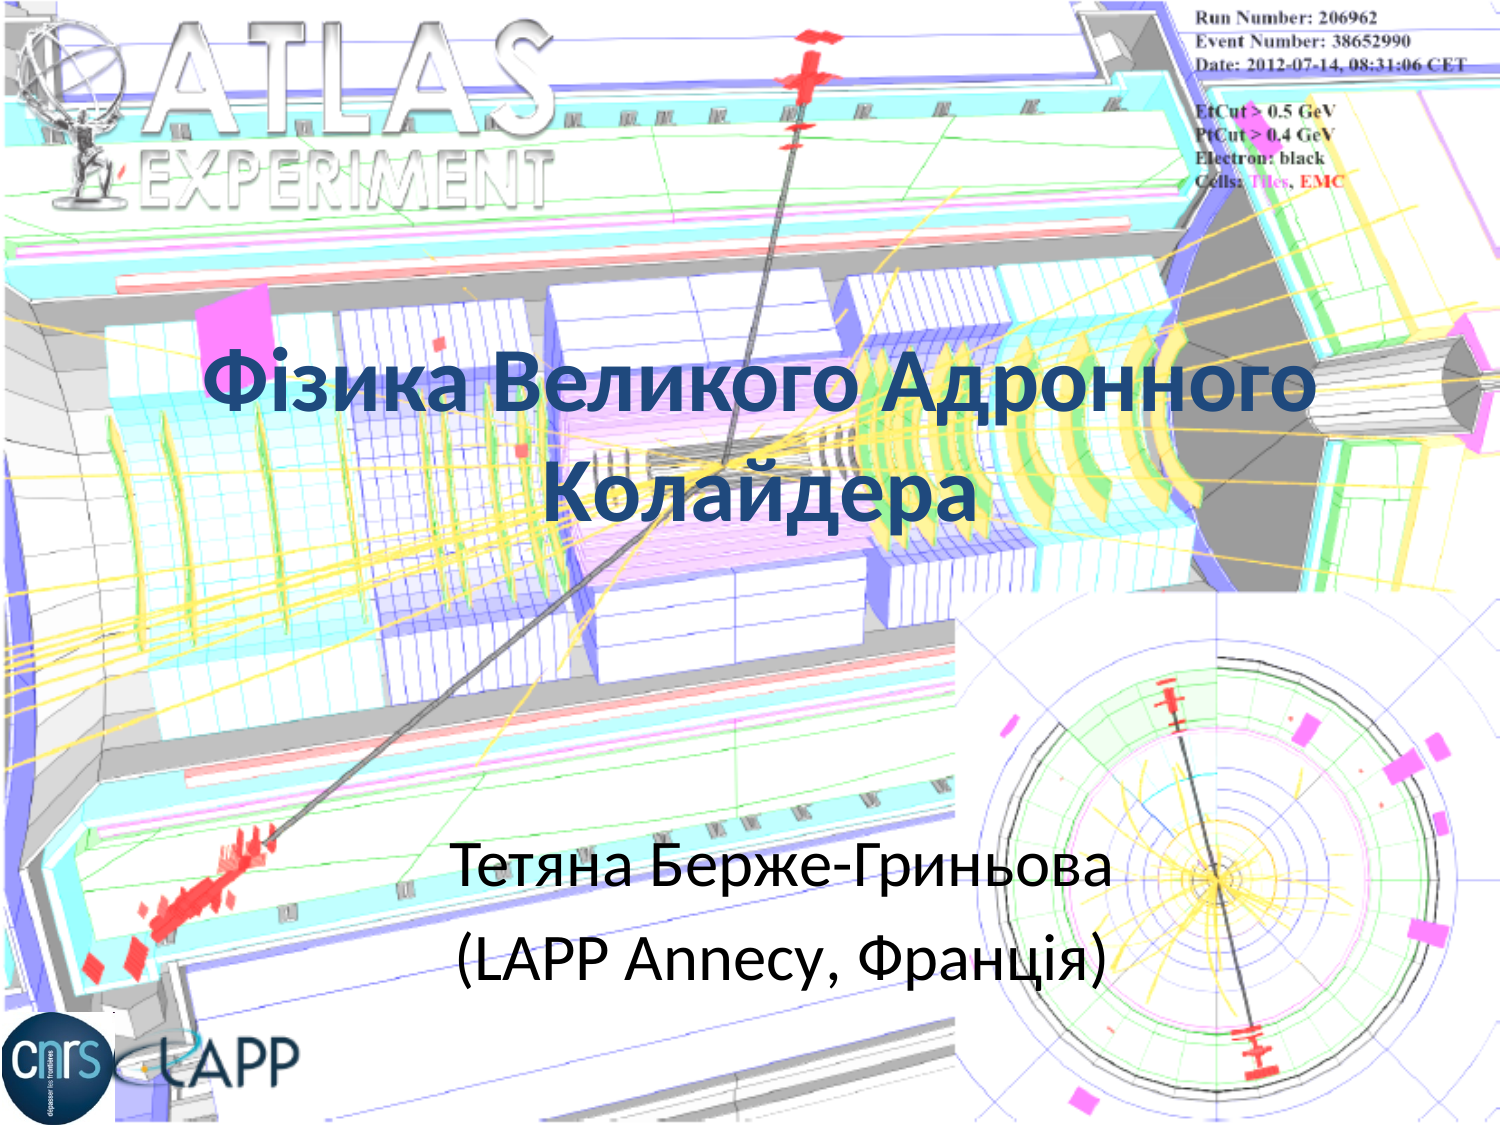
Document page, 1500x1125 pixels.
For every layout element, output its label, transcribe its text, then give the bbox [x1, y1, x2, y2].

picture [0, 0, 1500, 1125]
subtitle Тетяна Бержe-Гриньова (LAPP Annecy, Францiя) [194, 625, 1370, 1059]
title Фізика Великого Aдронного Kолайдера [123, 309, 1399, 551]
